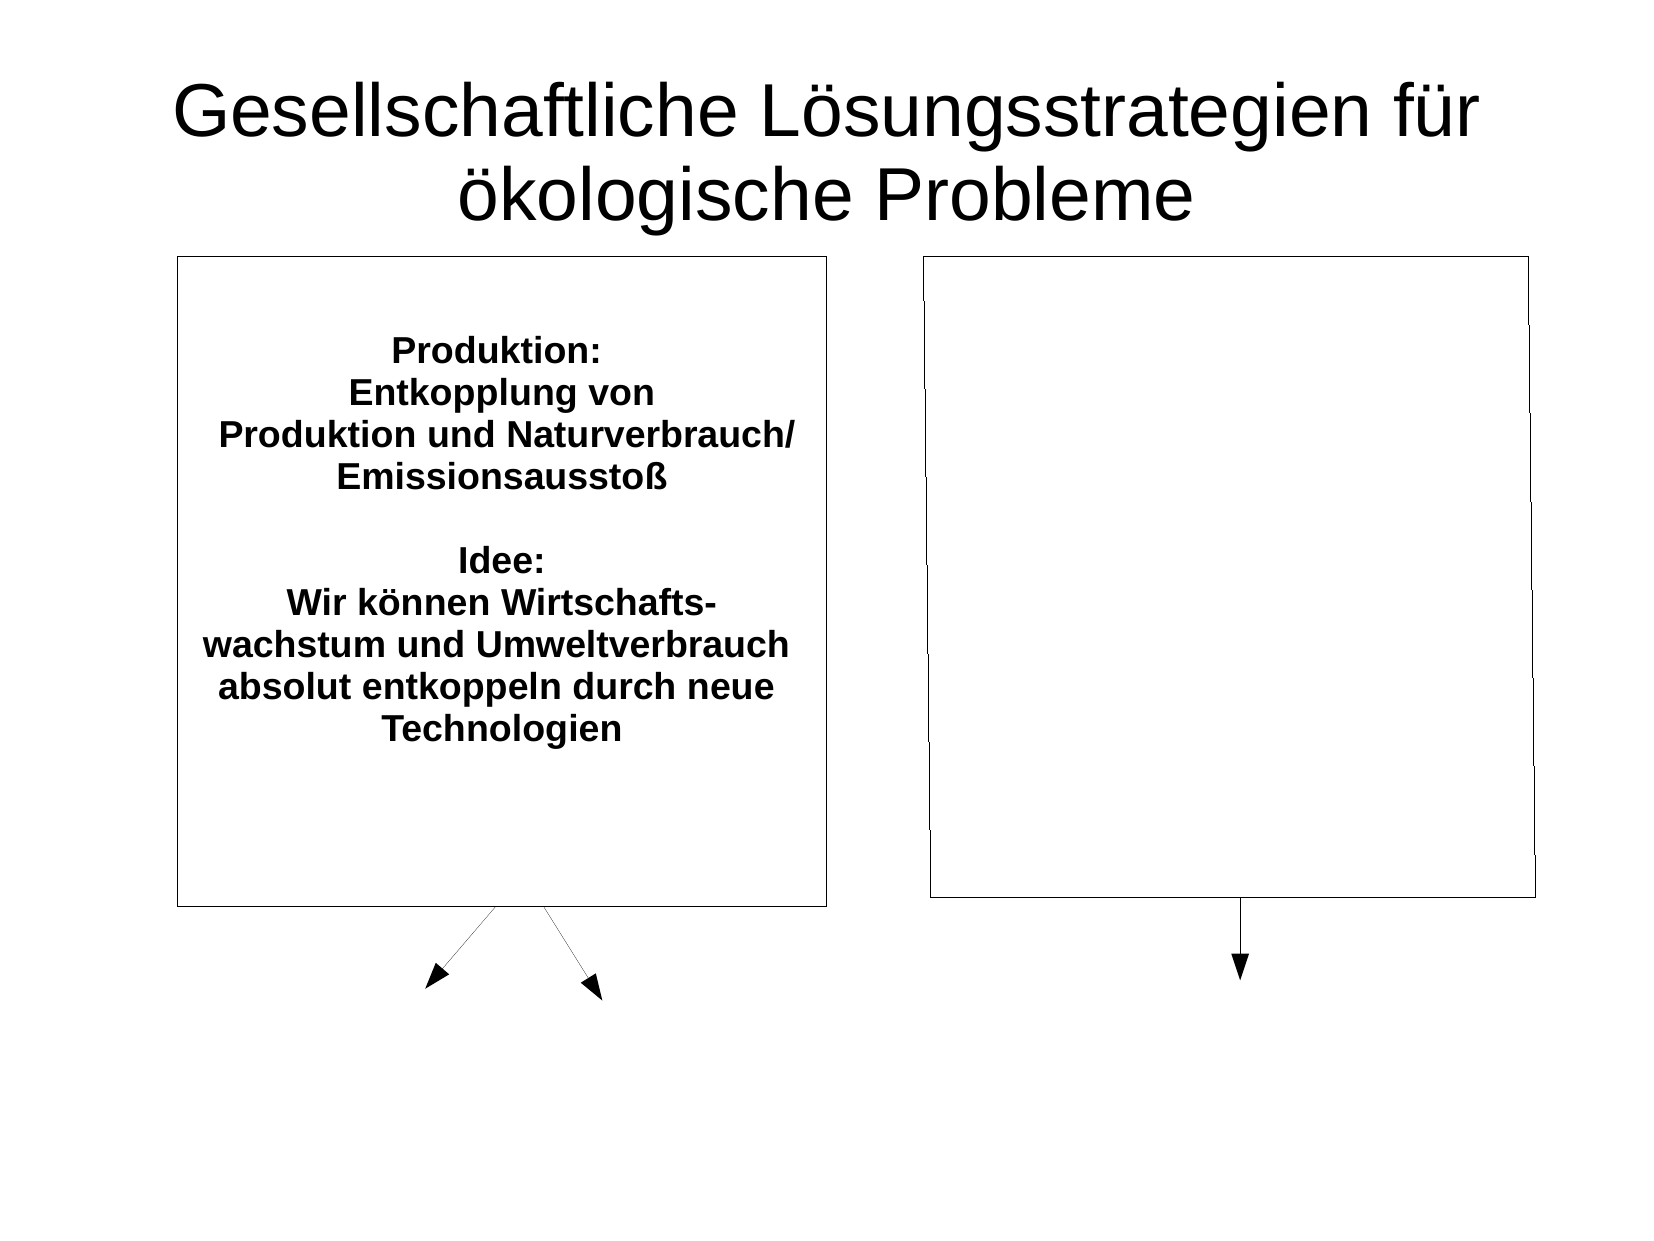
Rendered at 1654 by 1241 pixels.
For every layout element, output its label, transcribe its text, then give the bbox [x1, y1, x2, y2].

text_box [923, 256, 1536, 898]
text_box Produktion: Entkopplung von Produktion und Naturverbrauch/ Emissionsausstoß Idee: Wir können Wirtschafts- wachstum und Umweltverbrauch absolut entkoppeln durch neue Technologien [177, 256, 827, 907]
title Gesellschaftliche Lösungsstrategien für ökologische Probleme [82, 49, 1571, 257]
